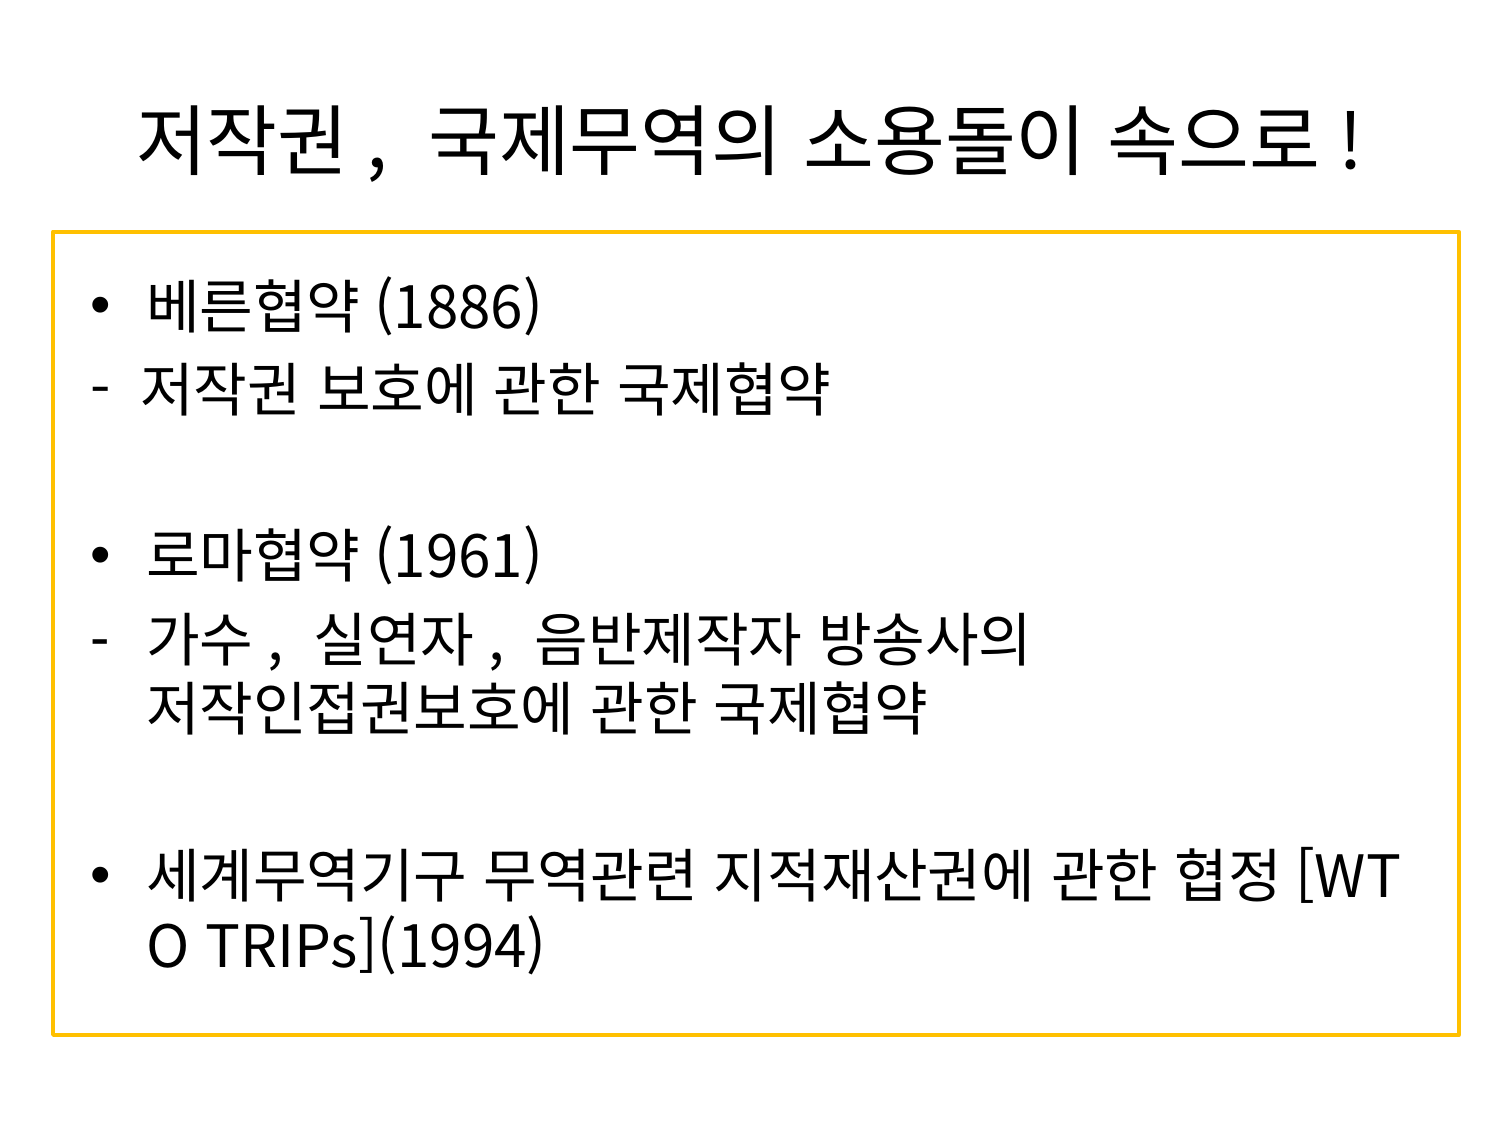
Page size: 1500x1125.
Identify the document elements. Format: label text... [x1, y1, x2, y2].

list 베른협약(1886) - 저작권 보호에 관한 국제협약 로마협약(1961) 가수, 실연자, 음반제작자 방송사의 저작인접권보호에 관한 국제협약 세계무역기구 무역관련 지적재산권에 관한 협정[WTO TRIPs](1994) [75, 262, 1425, 1005]
title 저작권, 국제무역의 소용돌이 속으로! [75, 45, 1425, 230]
